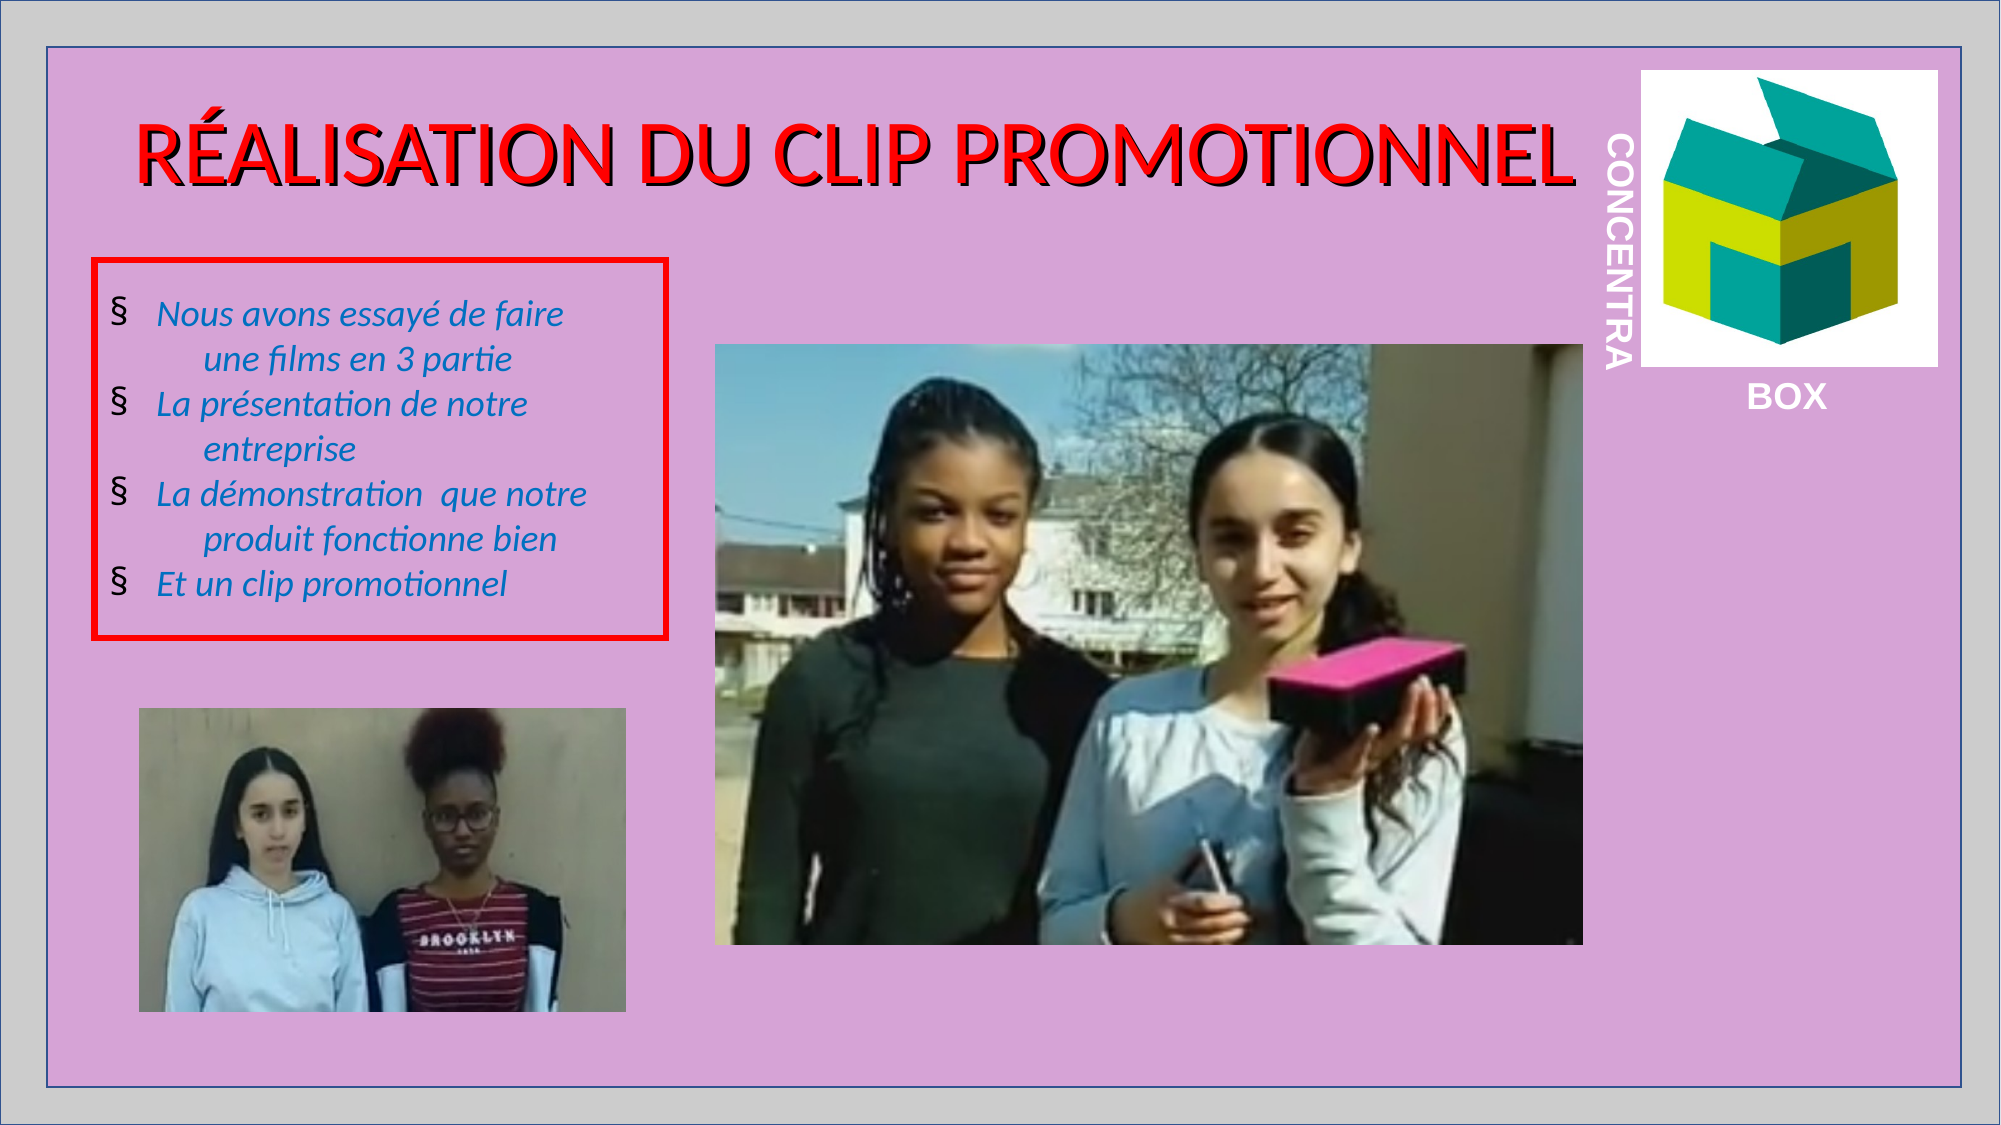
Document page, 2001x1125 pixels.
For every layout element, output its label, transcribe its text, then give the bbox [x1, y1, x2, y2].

picture [139, 708, 626, 1012]
picture [715, 344, 1583, 945]
picture [1641, 70, 1938, 367]
text_box Nous avons essayé de faire une films en 3 partie La présentation de notre entreprise La démonstration que notre produit fonctionne bien Et un clip promotionnel [94, 281, 625, 662]
text_box RÉALISATION DU CLIP PROMOTIONNEL [118, 83, 1726, 211]
